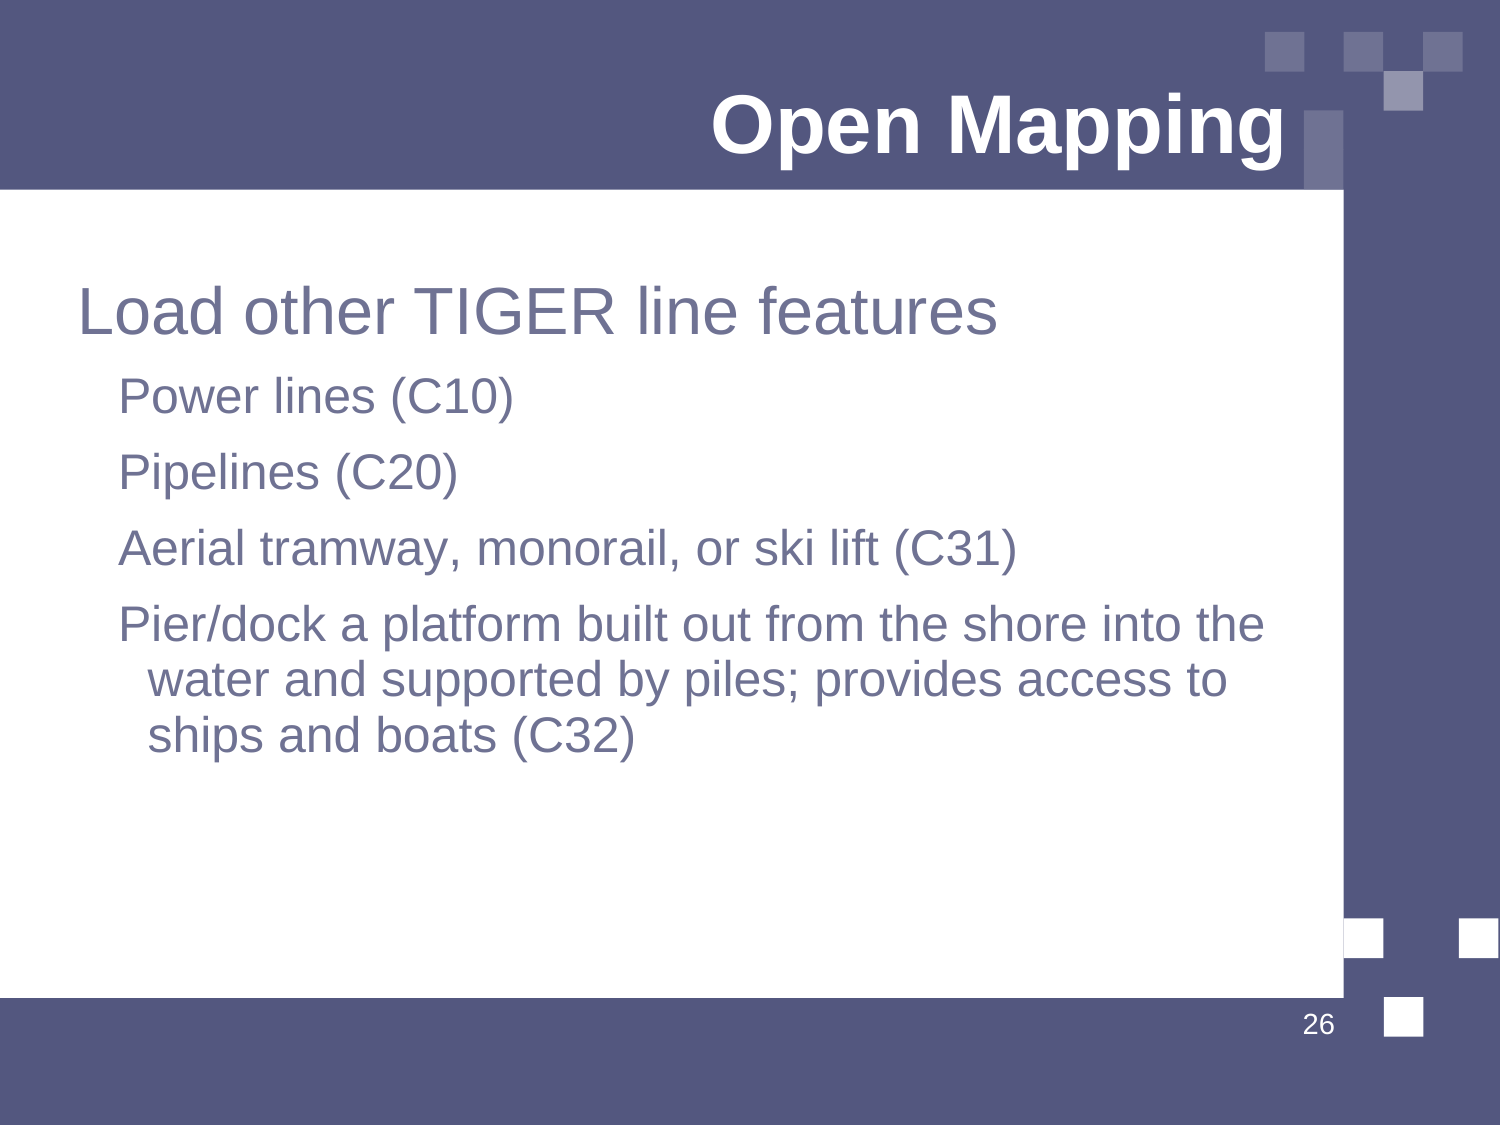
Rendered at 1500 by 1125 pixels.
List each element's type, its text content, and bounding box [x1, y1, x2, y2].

list Load other TIGER line features Power lines (C10) Pipelines (C20) Aerial tramway, monorail, or ski lift (C31) Pier/dock a platform built out from the shore into the water and supported by piles; provides access to ships and boats (C32) [59, 236, 1289, 931]
title Open Mapping [58, 74, 1288, 176]
